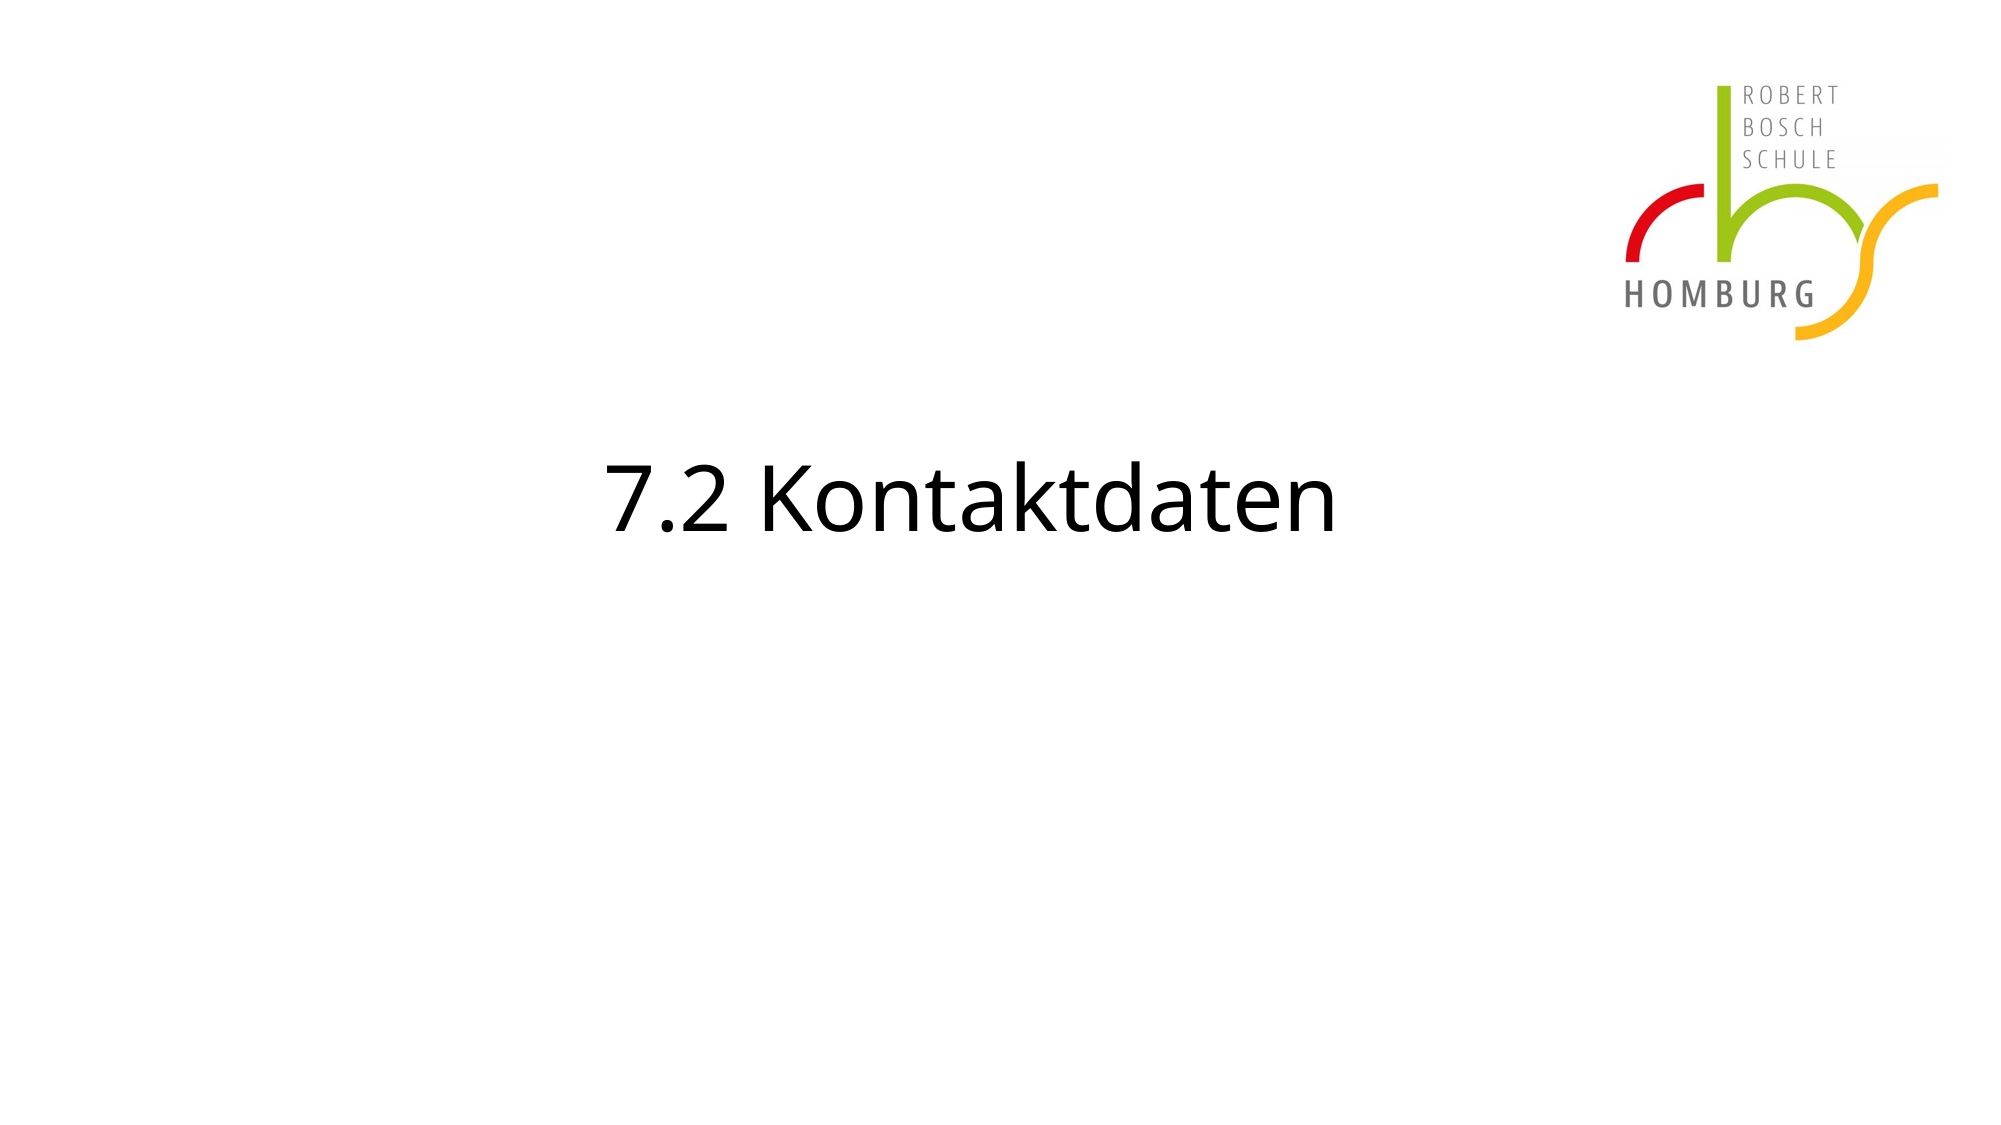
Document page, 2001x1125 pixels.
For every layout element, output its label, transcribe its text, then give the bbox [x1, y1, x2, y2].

picture [1616, 47, 1948, 379]
text_box 7.2 Kontaktdaten [222, 444, 1723, 837]
